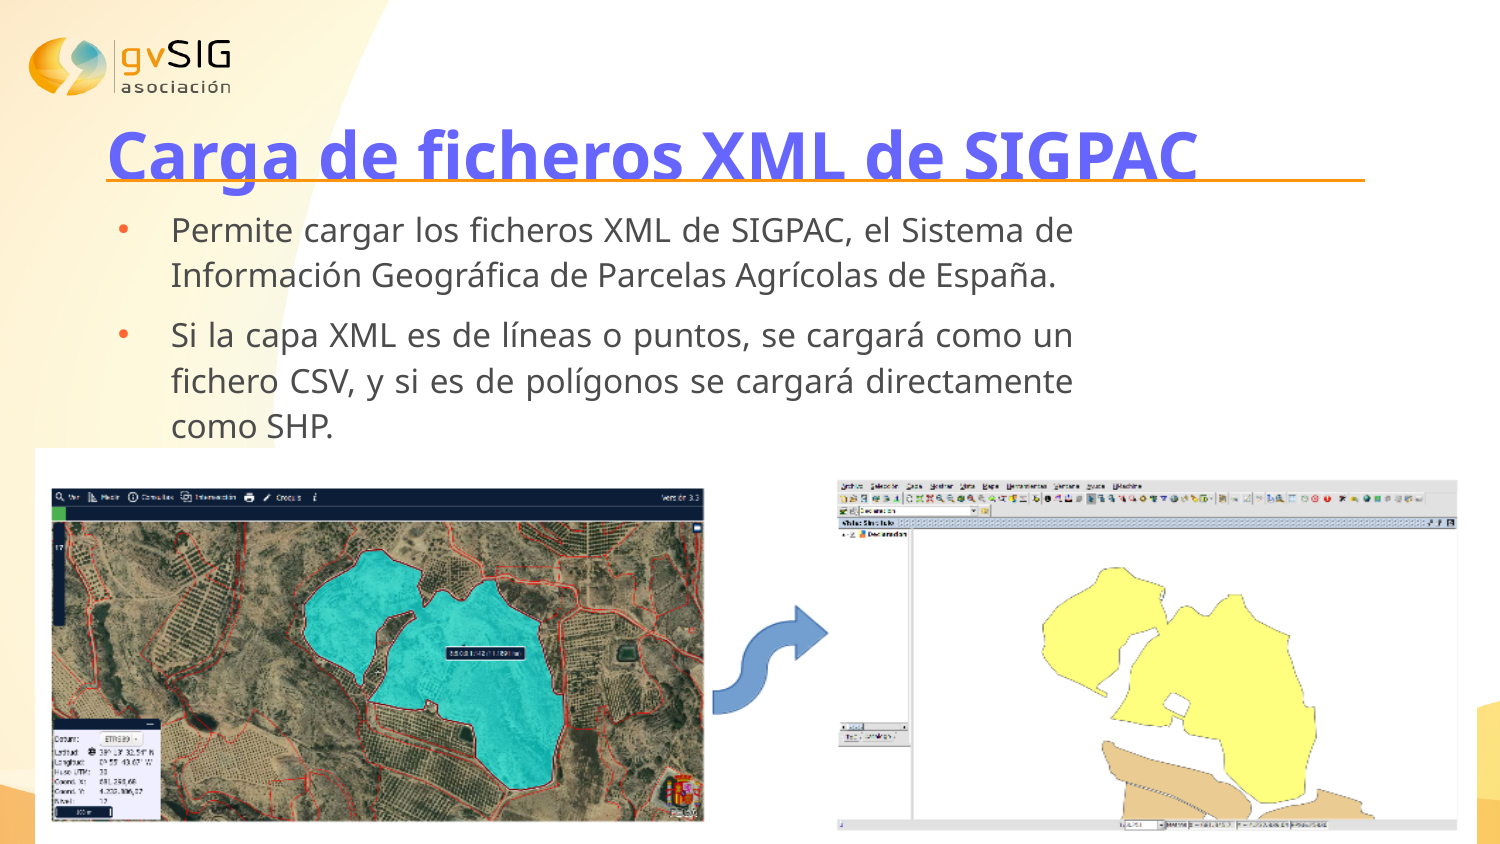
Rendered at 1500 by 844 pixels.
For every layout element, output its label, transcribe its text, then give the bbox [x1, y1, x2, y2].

picture [0, 0, 1500, 844]
title Carga de ficheros XML de SIGPAC [106, 115, 1457, 193]
list Permite cargar los ficheros XML de SIGPAC, el Sistema de Información Geográfica de Parcelas Agrícolas de España. Si la capa XML es de líneas o puntos, se cargará como un fichero CSV, y si es de polígonos se cargará directamente como SHP. [99, 129, 1076, 448]
